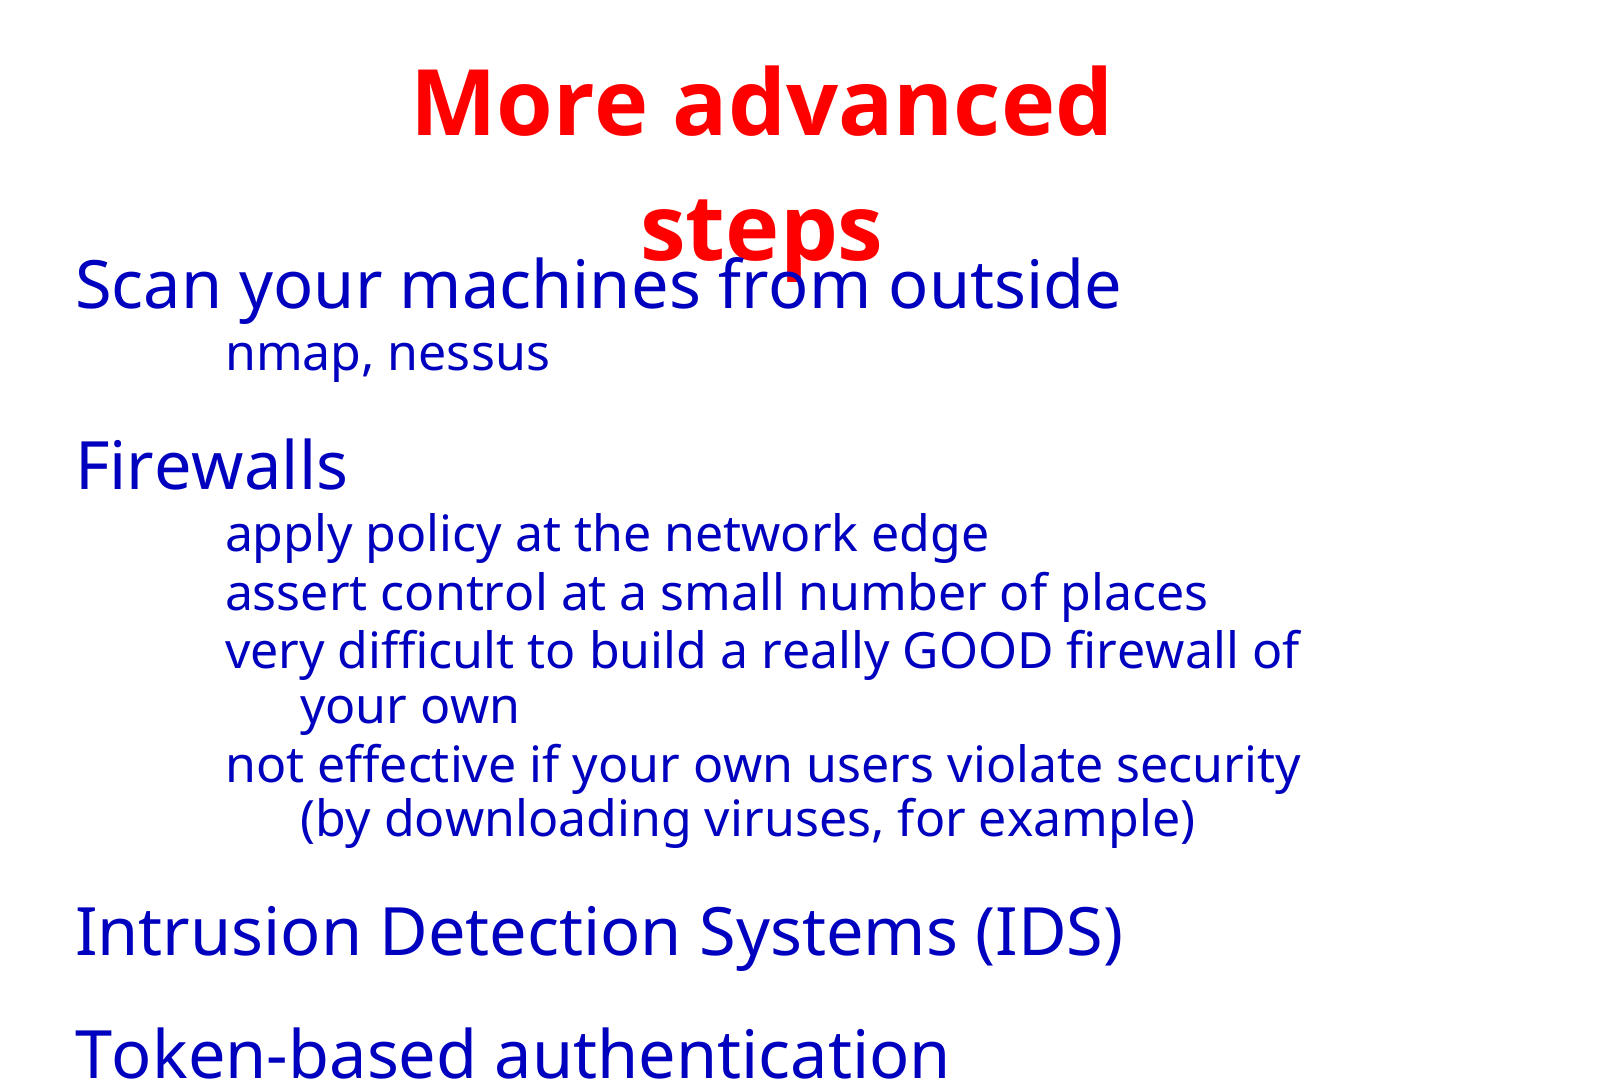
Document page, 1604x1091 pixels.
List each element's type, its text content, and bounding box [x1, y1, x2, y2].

list Scan your machines from outside nmap, nessus Firewalls apply policy at the network edge assert control at a small number of places very difficult to build a really GOOD firewall of your own not effective if your own users violate security (by downloading viruses, for example) Intrusion Detection Systems (IDS) Token-based authentication [75, 249, 1366, 1079]
title More advanced steps [291, 37, 1234, 148]
